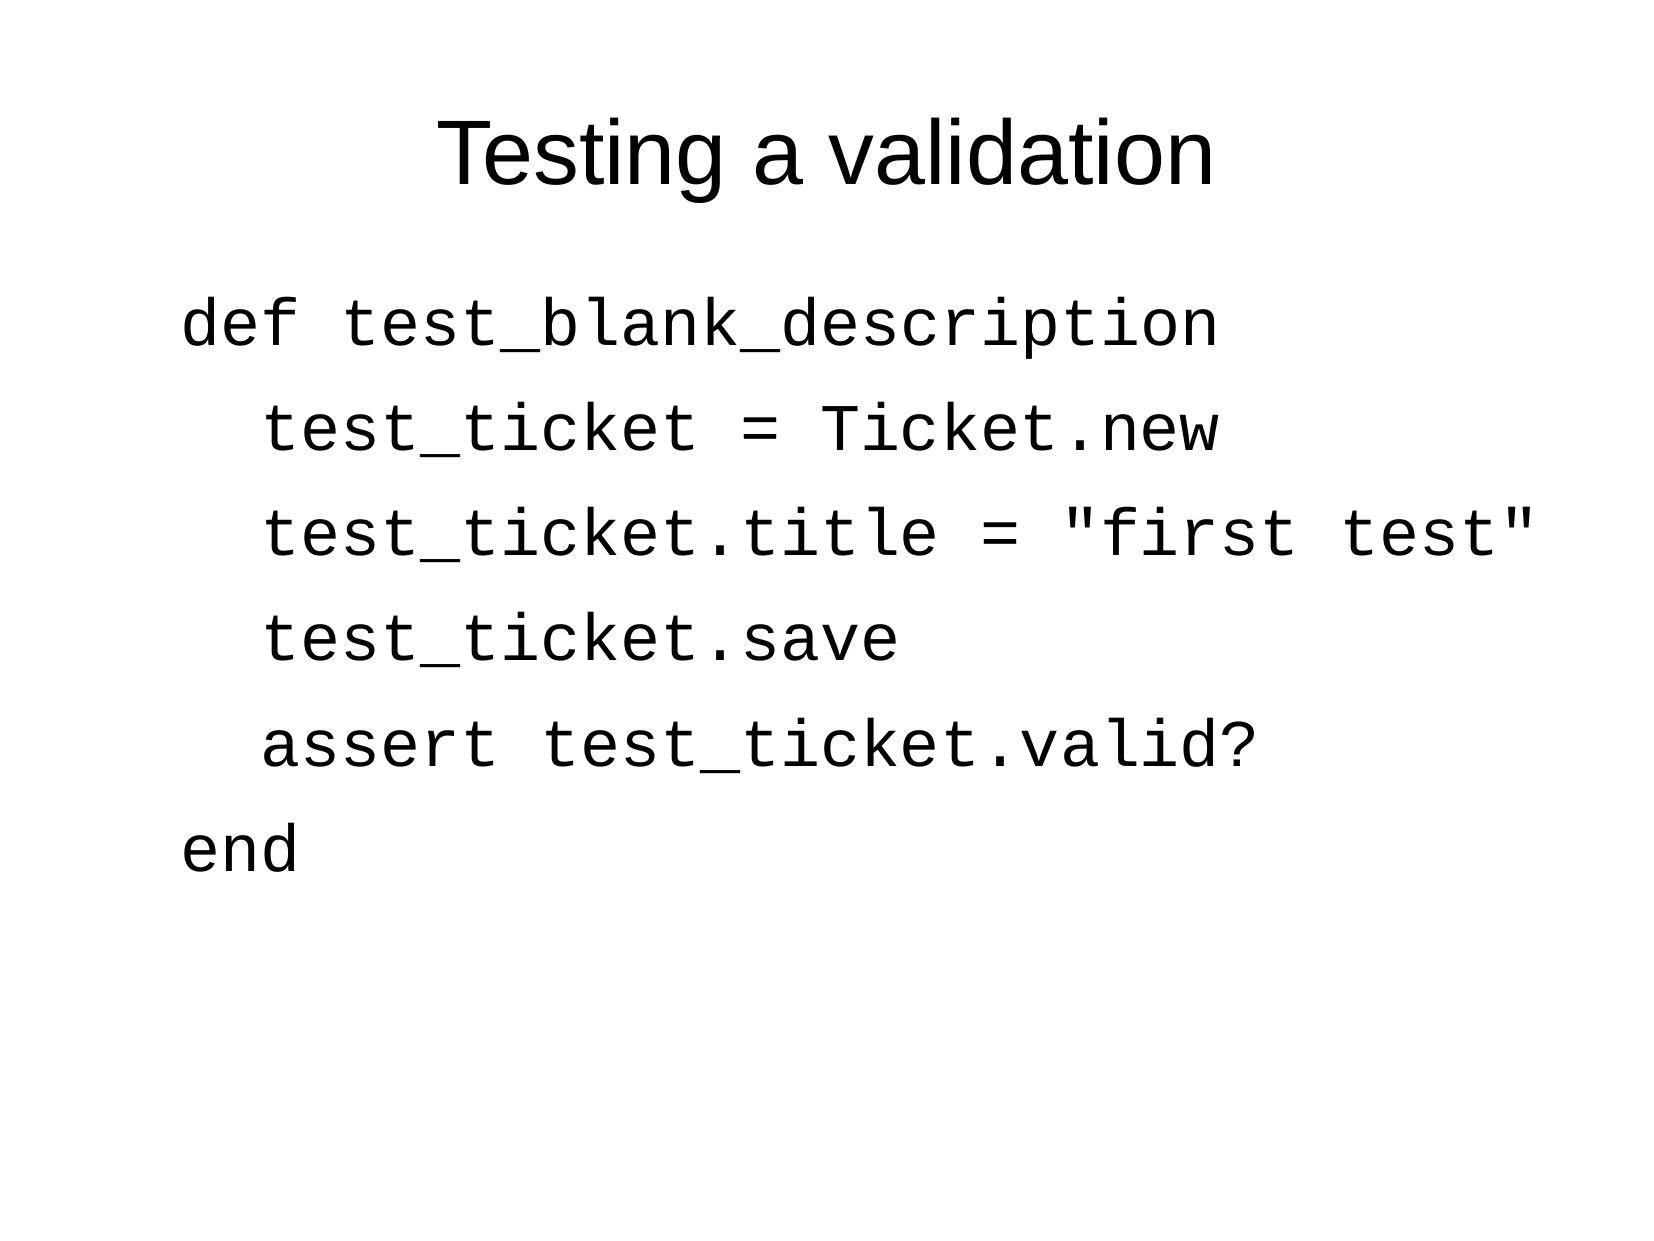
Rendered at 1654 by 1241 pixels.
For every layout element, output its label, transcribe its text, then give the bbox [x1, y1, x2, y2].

title Testing a validation [82, 56, 1571, 250]
list def test_blank_description test_ticket = Ticket.new test_ticket.title = "first test" test_ticket.save assert test_ticket.valid? end [82, 290, 1571, 1094]
